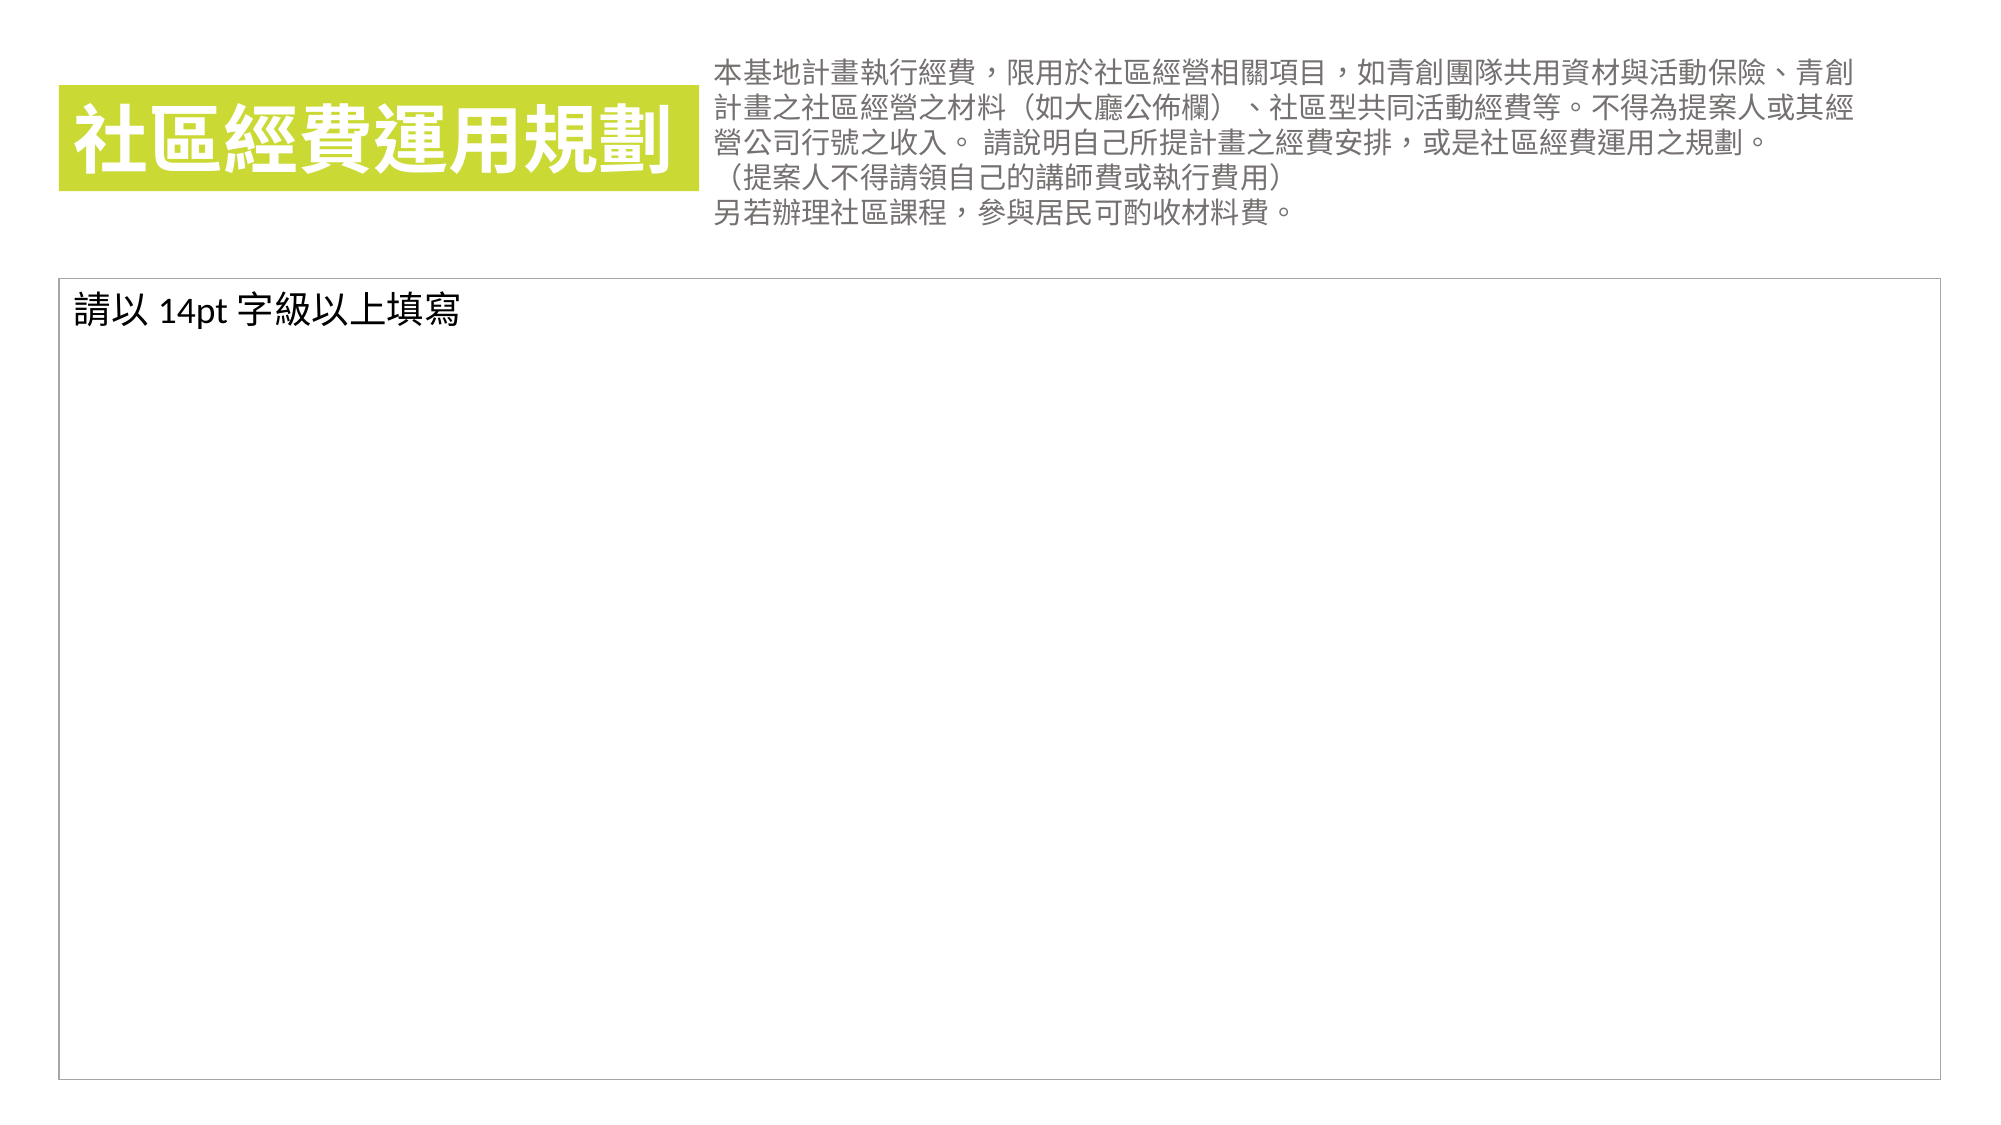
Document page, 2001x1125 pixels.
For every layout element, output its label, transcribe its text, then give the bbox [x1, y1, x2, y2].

text_box 社區經費運用規劃 [58, 85, 700, 192]
text_box 本基地計畫執行經費，限用於社區經營相關項目，如青創團隊共用資材與活動保險、青創計畫之社區經營之材料（如大廳公佈欄）、社區型共同活動經費等。不得為提案人或其經營公司行號之收入。 請說明自己所提計畫之經費安排，或是社區經費運用之規劃。 （提案人不得請領自己的講師費或執行費用） 另若辦理社區課程，參與居民可酌收材料費。 [699, 47, 1881, 240]
text_box 請以14pt字級以上填寫 [58, 278, 1941, 1080]
